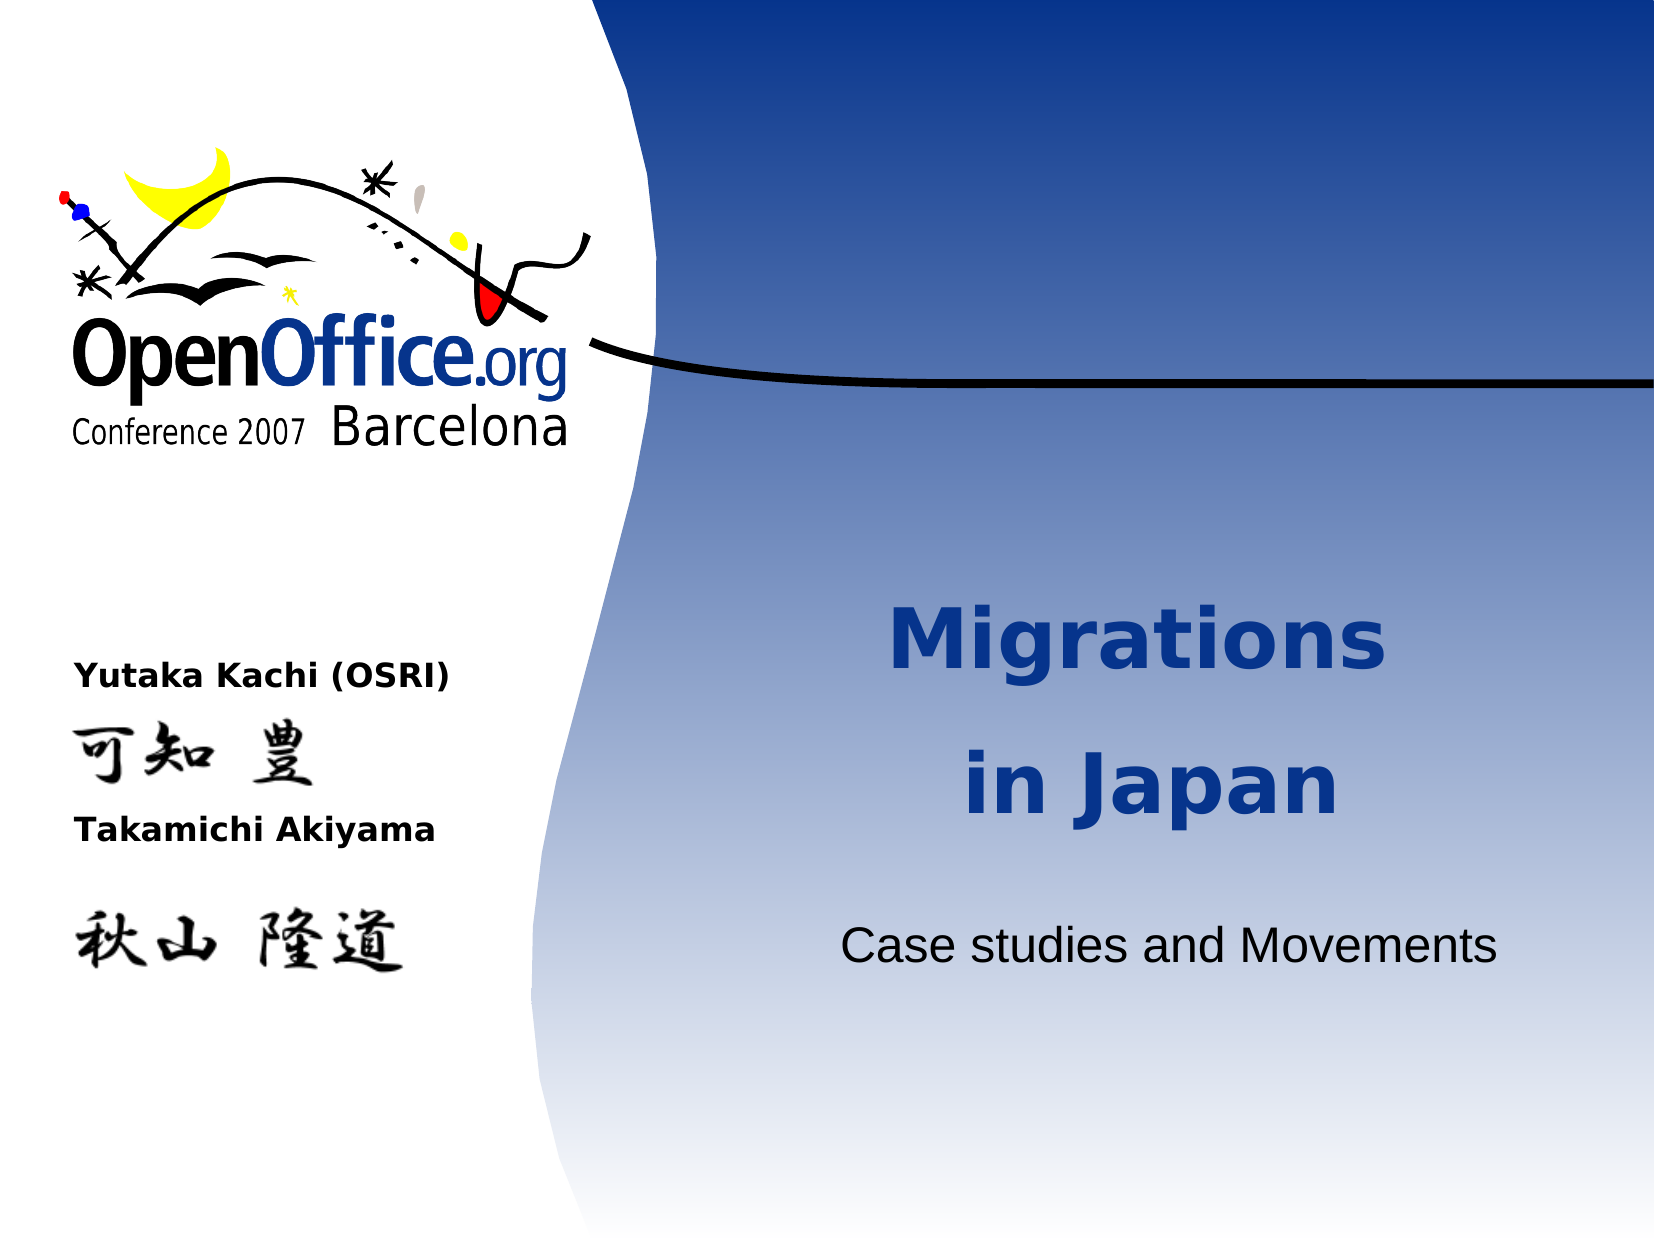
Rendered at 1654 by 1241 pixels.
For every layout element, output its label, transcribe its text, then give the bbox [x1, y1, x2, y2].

text_box Yutaka Kachi (OSRI) Takamichi Akiyama [59, 648, 473, 935]
picture [59, 147, 591, 446]
title Migrations in Japan [738, 566, 1565, 810]
subtitle Case studies and Movements [738, 826, 1565, 1064]
picture [63, 935, 411, 983]
